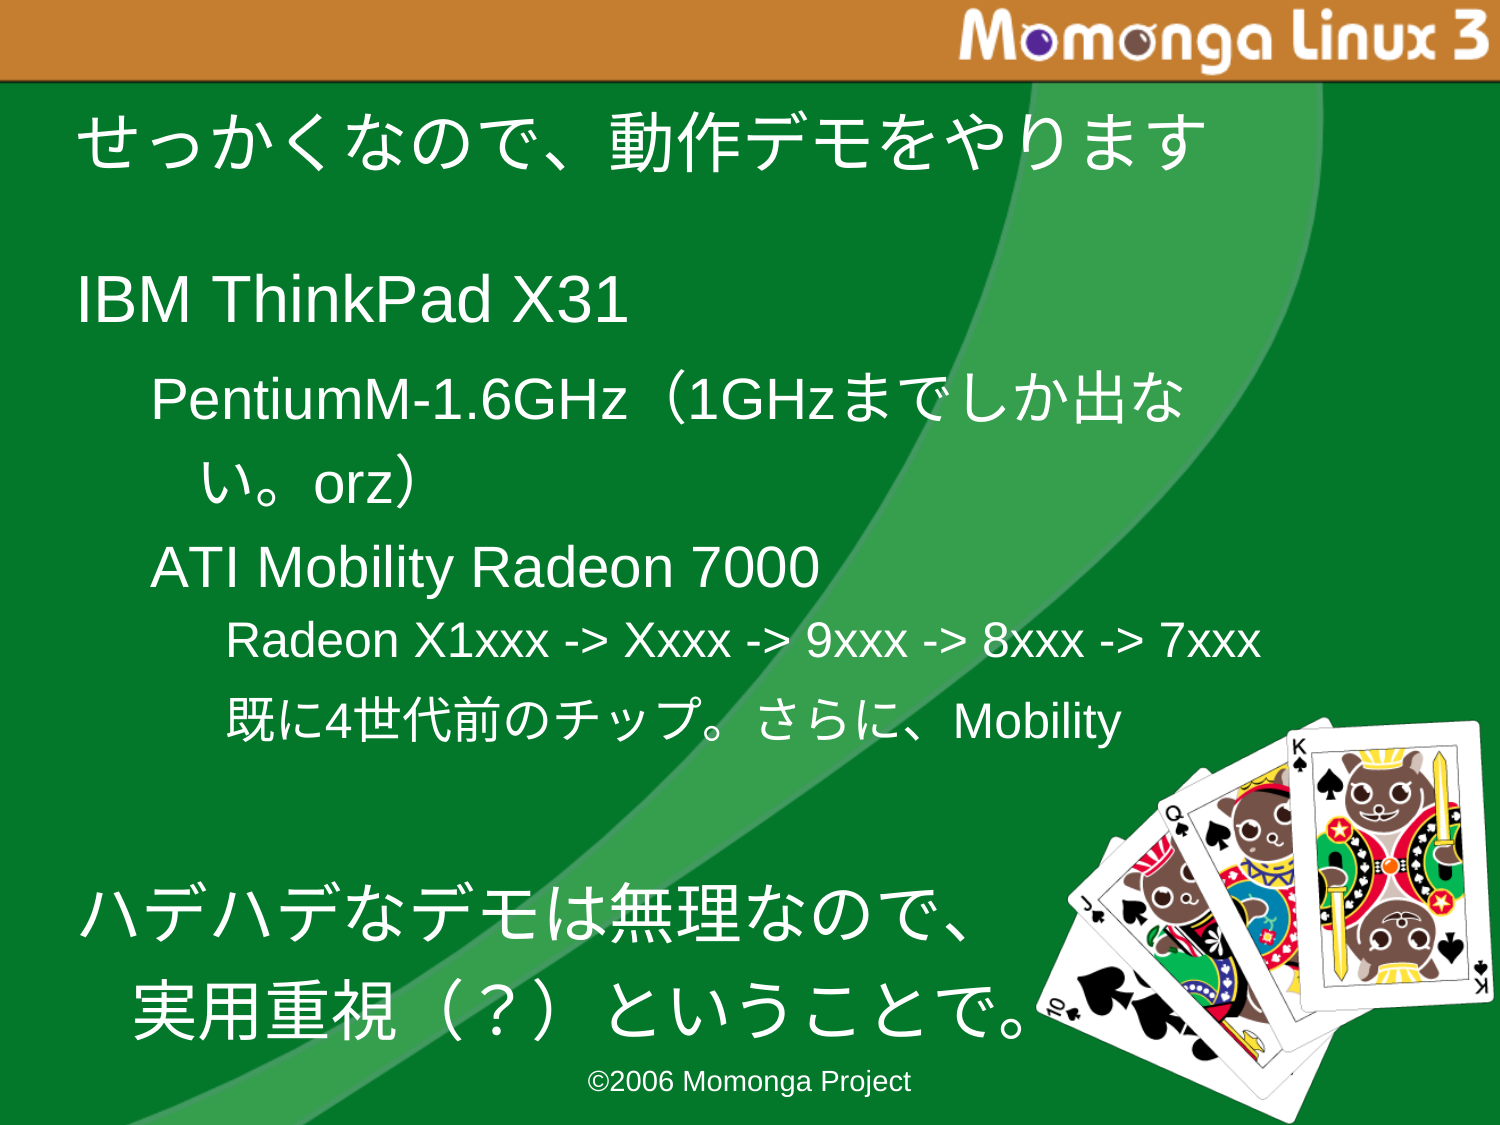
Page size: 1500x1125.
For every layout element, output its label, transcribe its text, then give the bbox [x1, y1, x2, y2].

title せっかくなので、動作デモをやります [75, 52, 1426, 226]
picture [0, 0, 1500, 1125]
list IBM ThinkPad X31 PentiumM-1.6GHz（1GHzまでしか出ない。orz） ATI Mobility Radeon 7000 Radeon X1xxx -> Xxxx -> 9xxx -> 8xxx -> 7xxx 既に4世代前のチップ。さらに、Mobility ハデハデなデモは無理なので、 実用重視（？）ということで。 [75, 262, 1426, 991]
